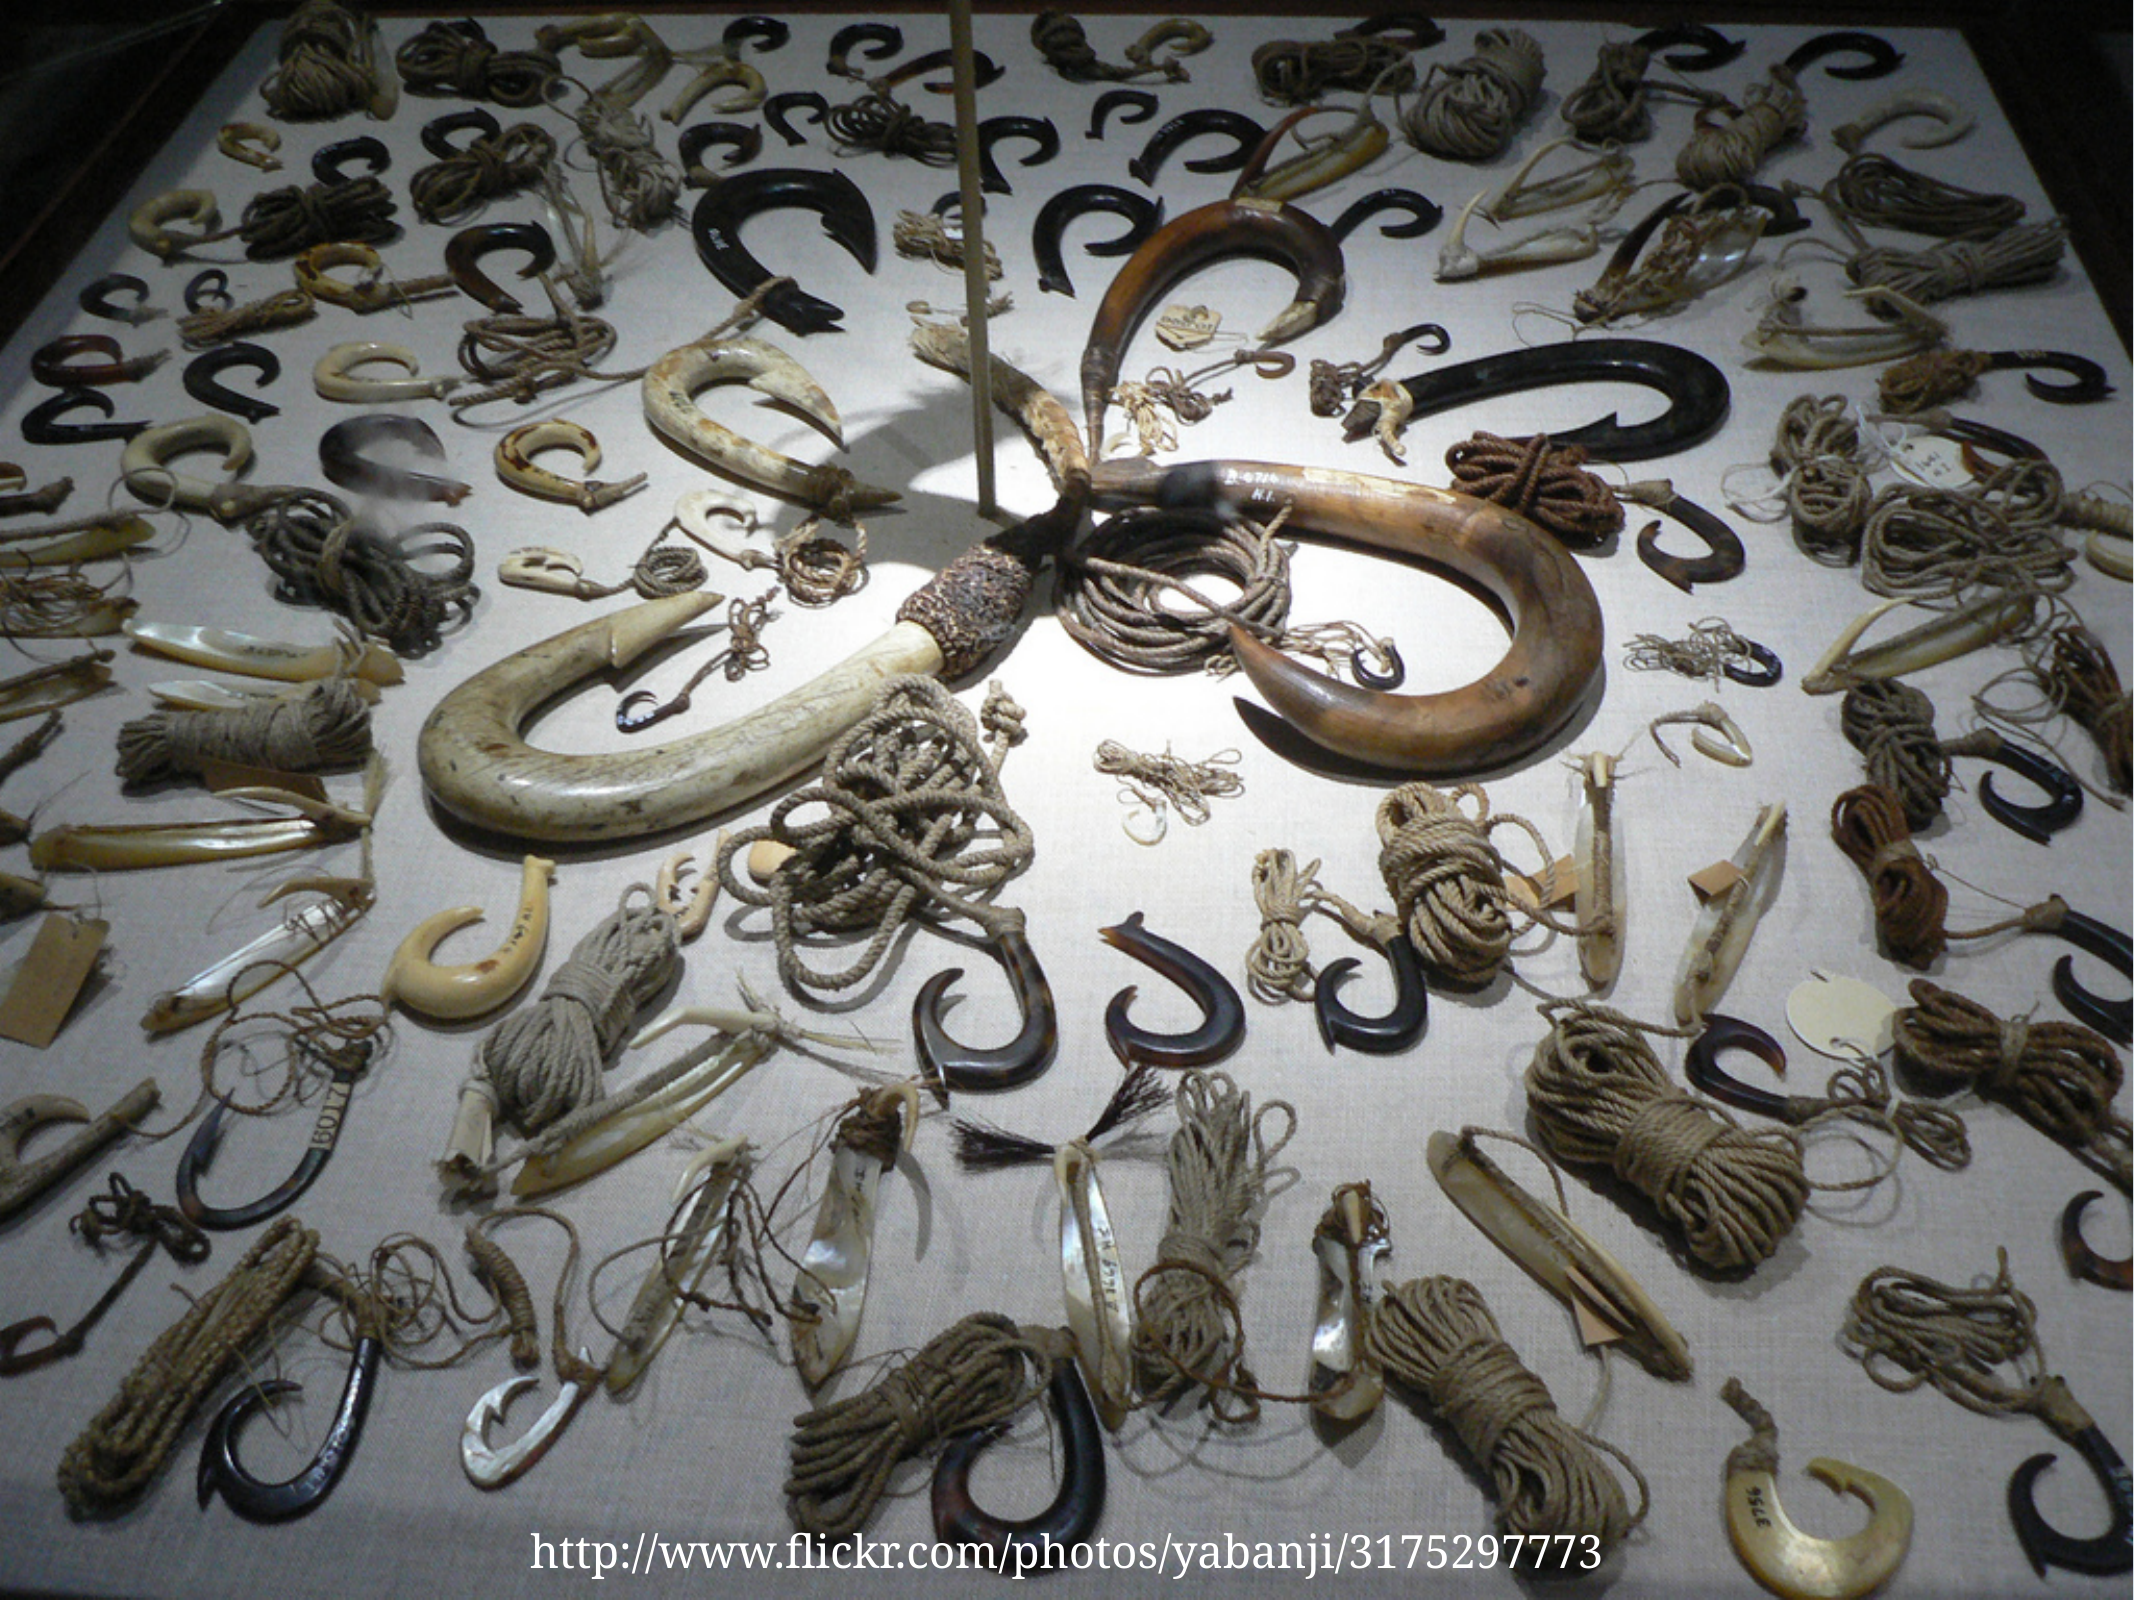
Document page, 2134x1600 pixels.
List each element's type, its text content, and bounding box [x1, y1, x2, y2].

subtitle http://www.flickr.com/photos/yabanji/3175297773 [208, 1500, 1925, 1600]
picture [0, 0, 2134, 1600]
